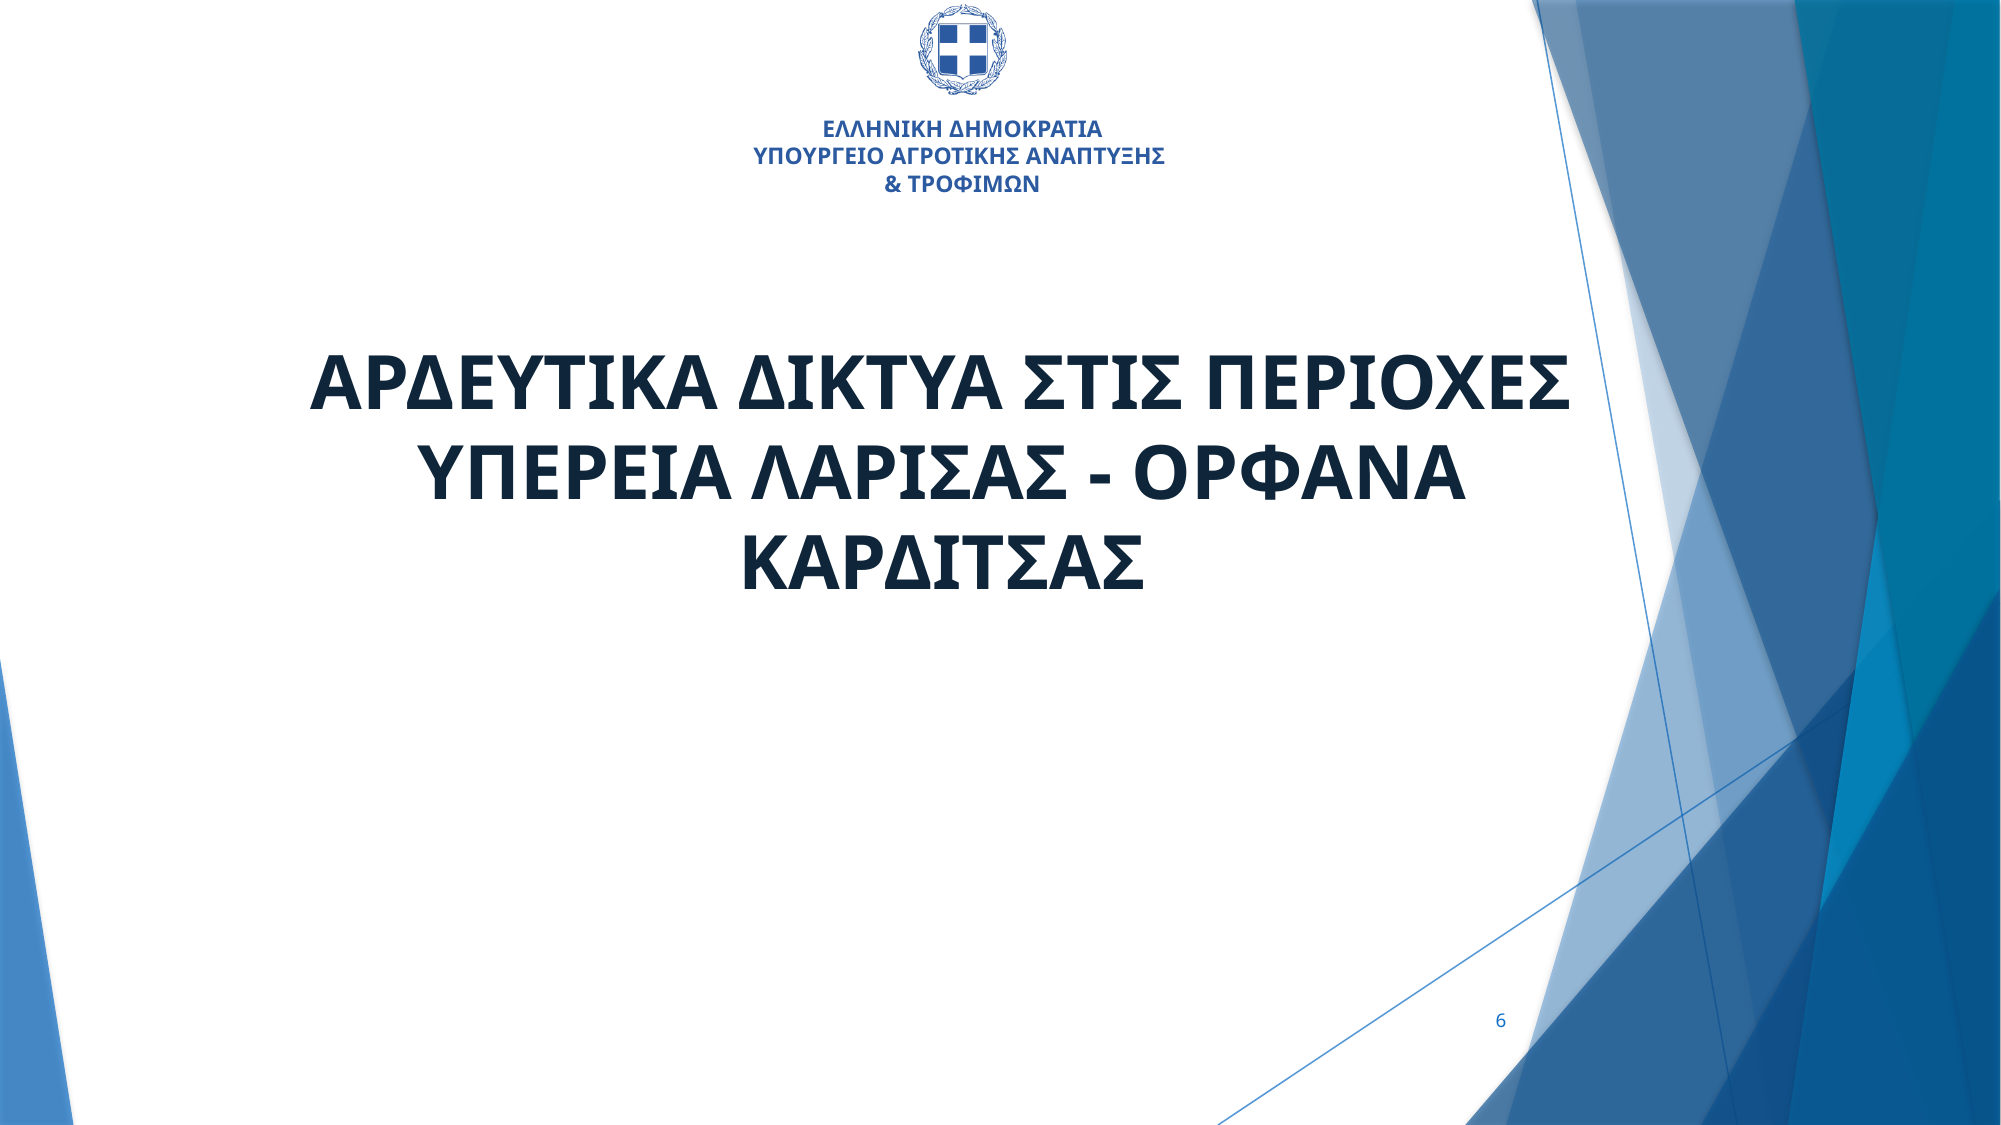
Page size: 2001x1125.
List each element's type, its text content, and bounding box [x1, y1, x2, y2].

text_box ΑΡΔΕΥΤΙΚΑ ΔΙΚΤΥΑ ΣΤΙΣ ΠΕΡΙΟΧΕΣ ΥΠΕΡΕΙΑ ΛΑΡΙΣΑΣ - ΟΡΦΑΝΑ ΚΑΡΔΙΤΣΑΣ [284, 326, 1600, 612]
picture [918, 4, 1007, 95]
text_box ΕΛΛΗΝΙΚΗ ΔΗΜΟΚΡΑΤΙΑ ΥΠΟΥΡΓΕΙΟ ΑΓΡΟΤΙΚΗΣ ΑΝΑΠΤΥΞΗΣ & ΤΡΟΦΙΜΩΝ [623, 107, 1302, 205]
slide_number <αριθμός> [1409, 991, 1522, 1051]
